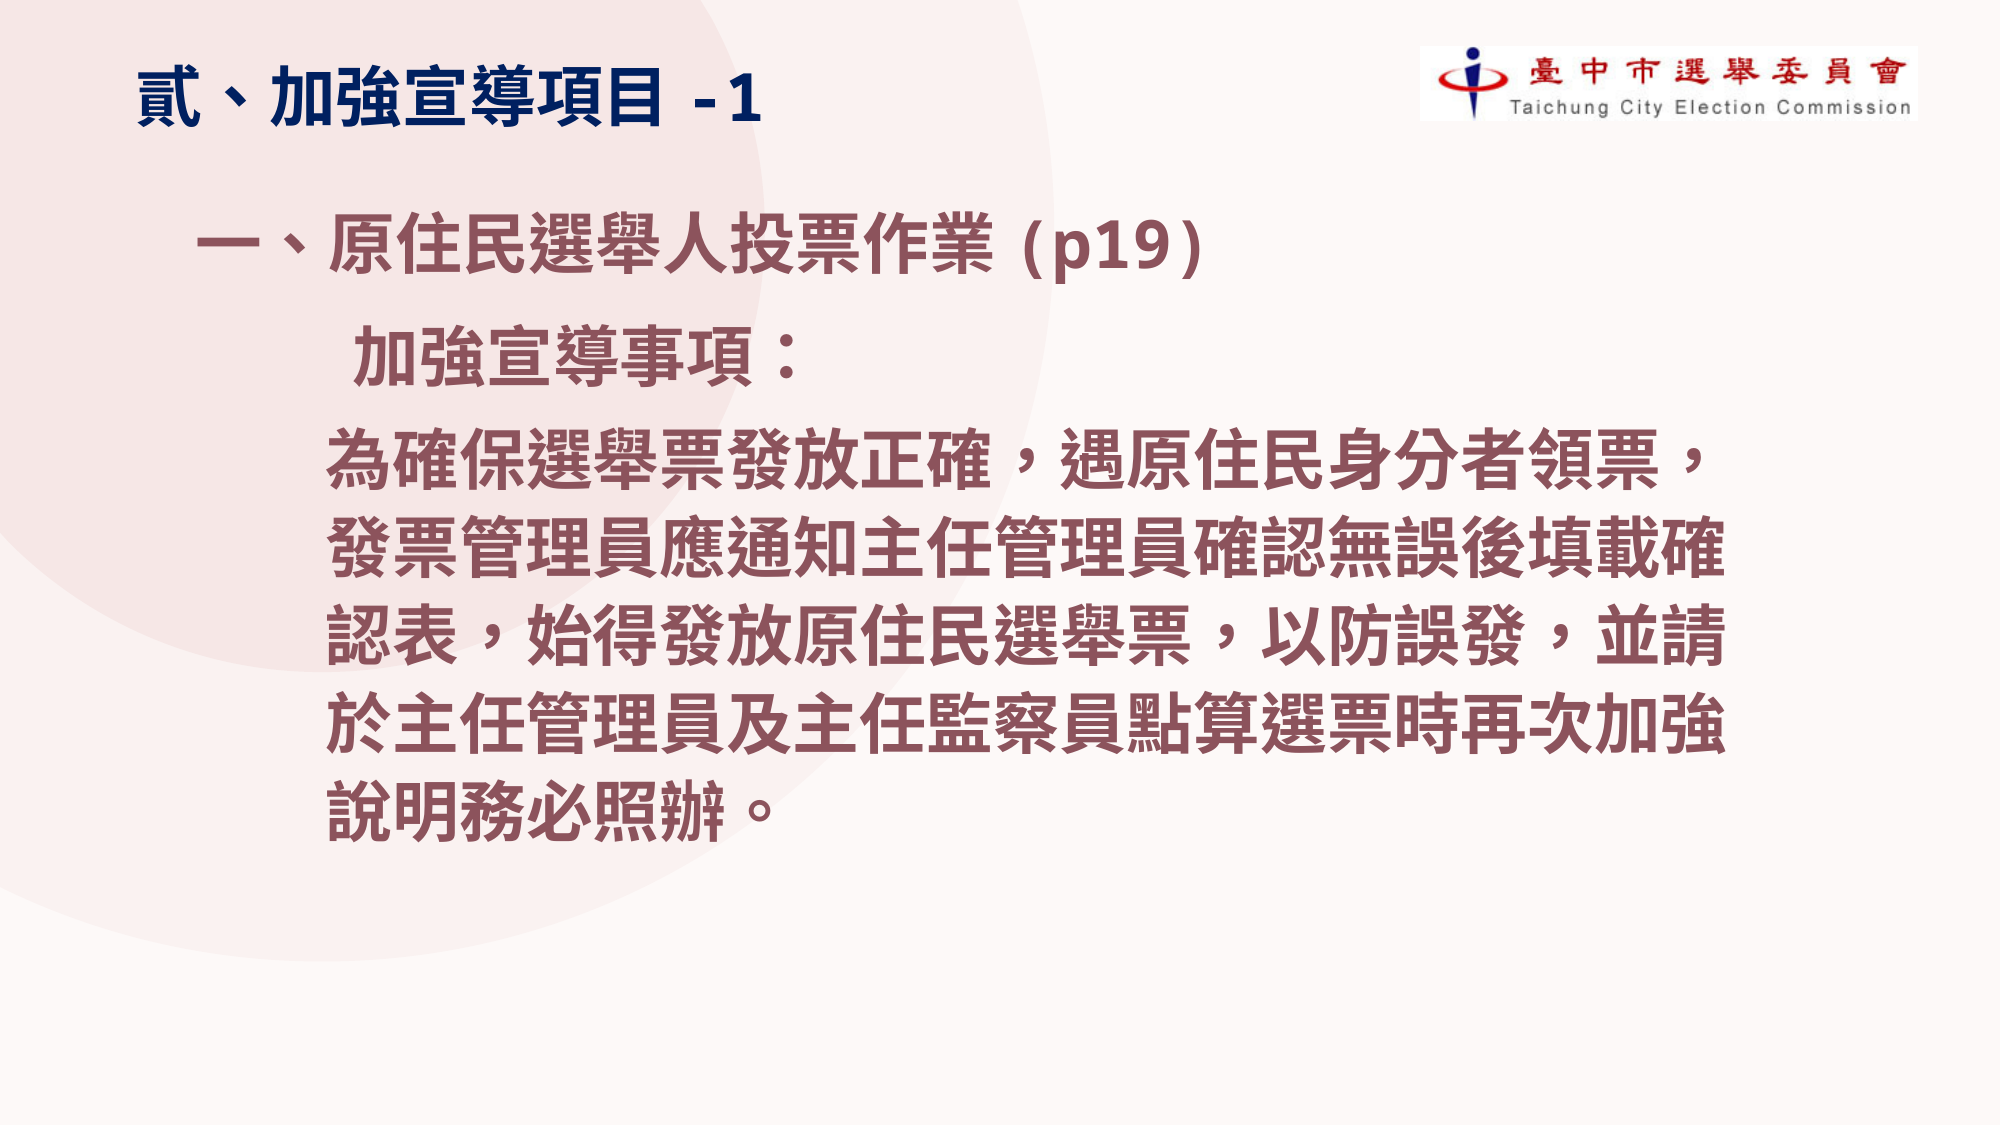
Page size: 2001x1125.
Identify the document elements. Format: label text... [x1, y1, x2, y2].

title 貳、加強宣導項目-1 [120, 35, 1918, 166]
text_box 為確保選舉票發放正確，遇原住民身分者領票，發票管理員應通知主任管理員確認無誤後填載確認表，始得發放原住民選舉票，以防誤發，並請於主任管理員及主任監察員點算選票時再次加強說明務必照辦。 [310, 402, 1779, 891]
list 一、原住民選舉人投票作業(p19) 加強宣導事項： [120, 185, 1918, 455]
